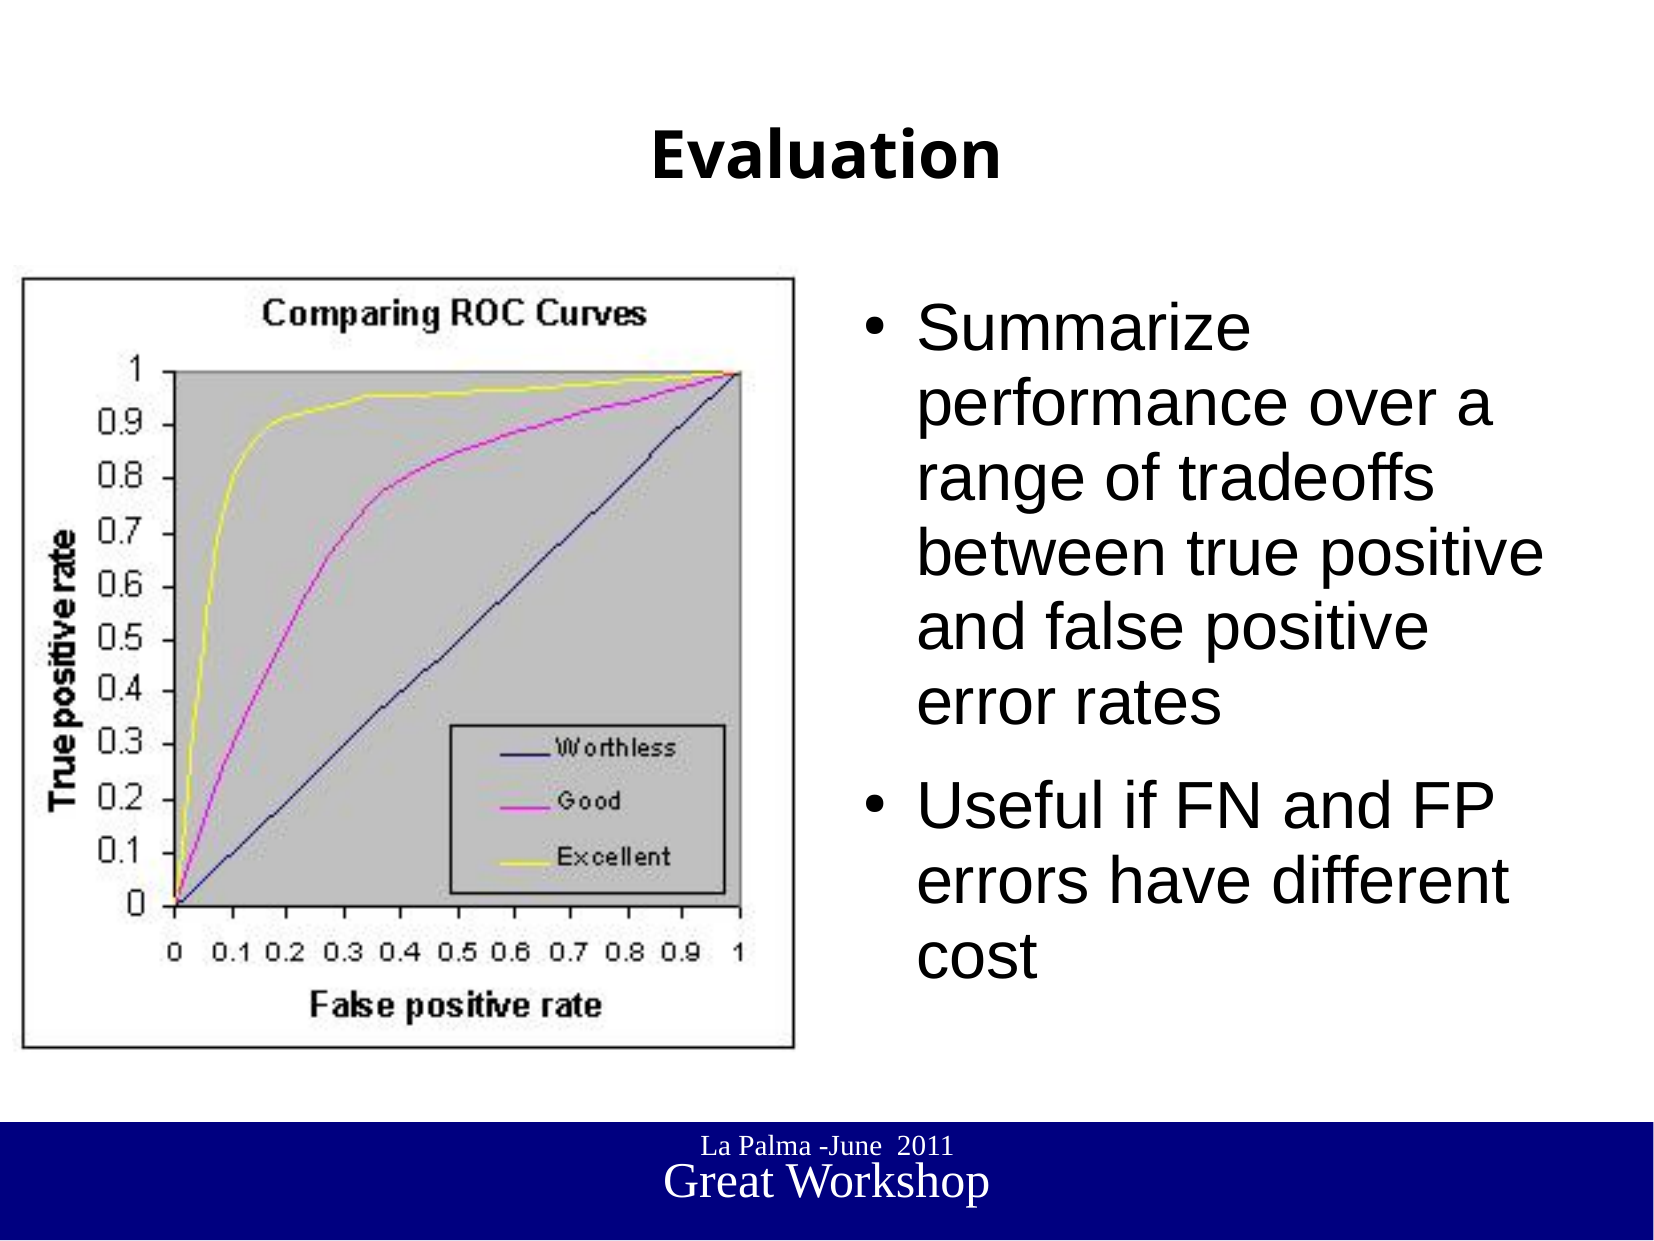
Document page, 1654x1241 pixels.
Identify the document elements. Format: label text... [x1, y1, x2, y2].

list Summarize performance over a range of tradeoffs between true positive and false positive error rates Useful if FN and FP errors have different cost [845, 290, 1572, 1109]
title Evaluation [82, 49, 1571, 257]
picture [12, 265, 809, 1063]
